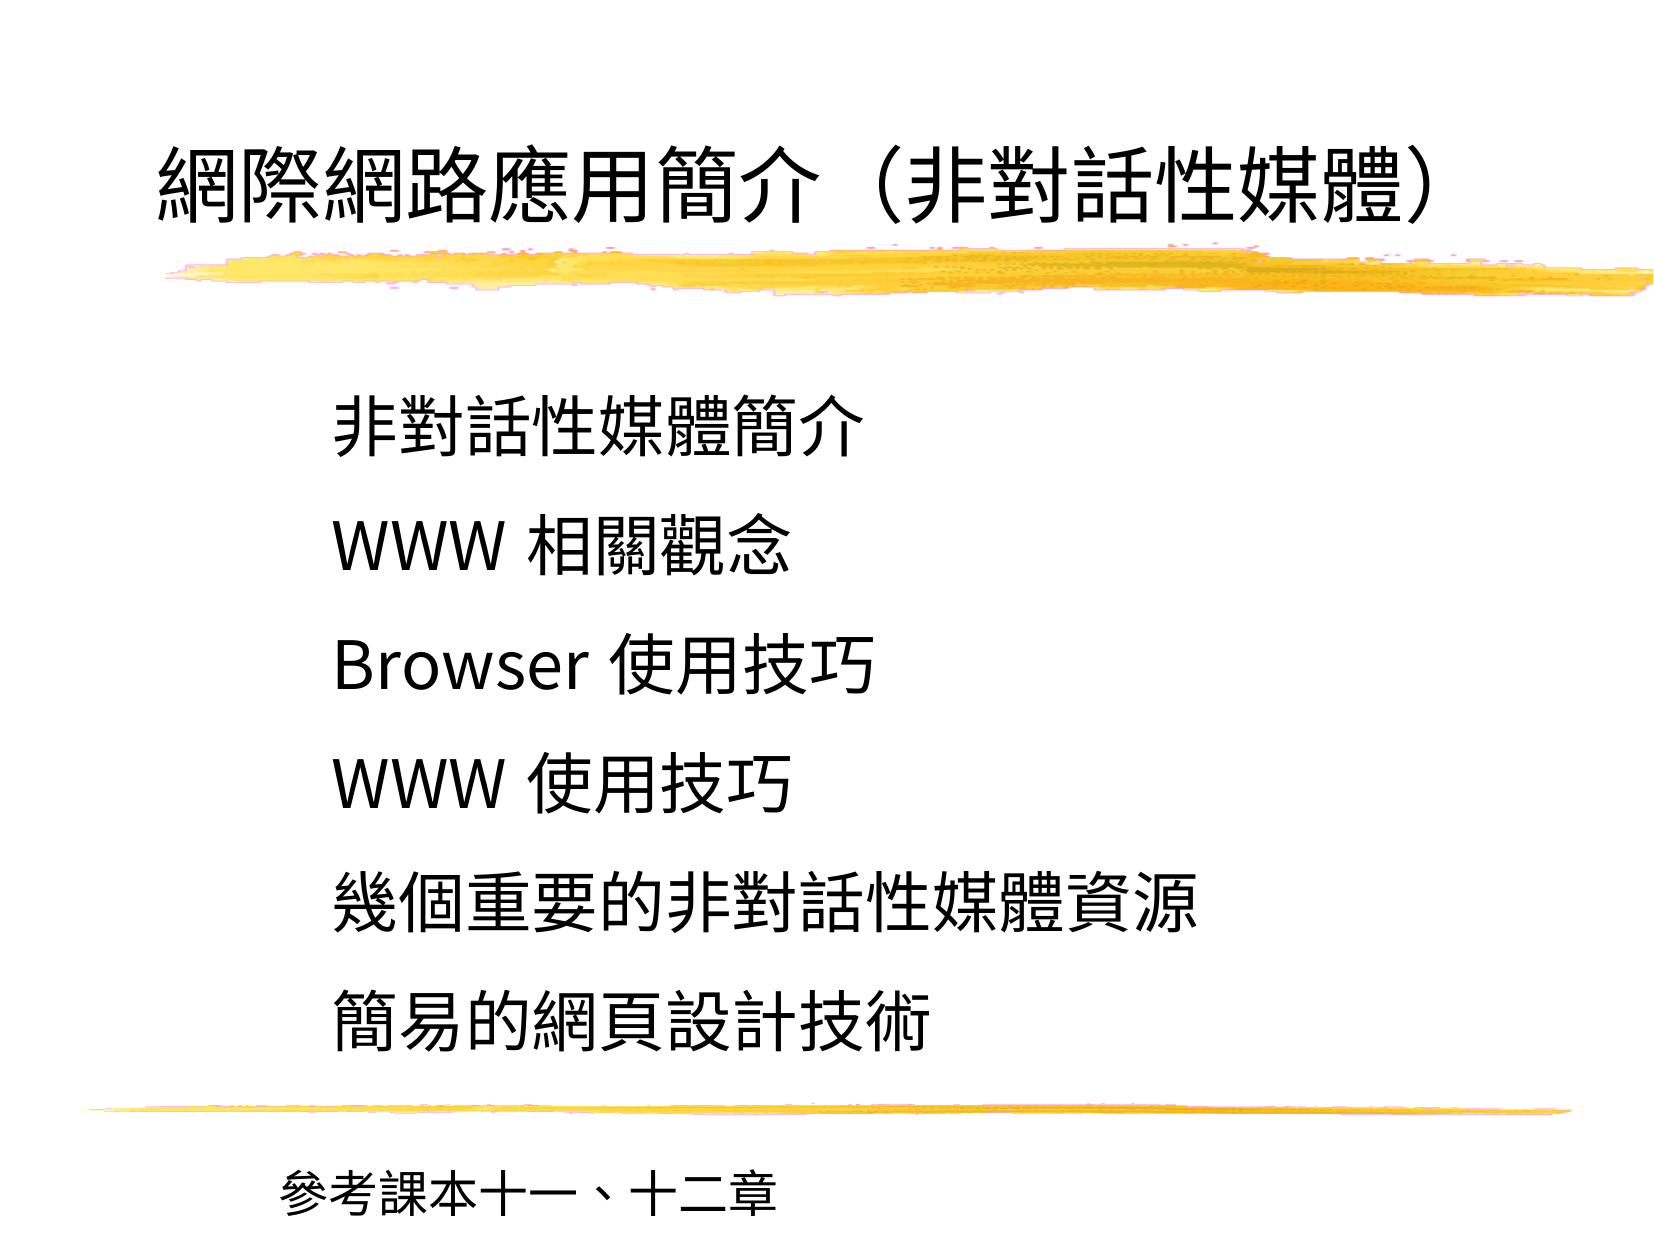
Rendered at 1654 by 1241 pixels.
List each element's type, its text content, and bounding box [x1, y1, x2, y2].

list 非對話性媒體簡介 WWW相關觀念 Browser使用技巧 WWW使用技巧 幾個重要的非對話性媒體資源 簡易的網頁設計技術 [316, 358, 1392, 965]
text_box 參考課本十一、十二章 [278, 1148, 779, 1209]
title 網際網路應用簡介（非對話性媒體） [45, 41, 1599, 249]
picture [165, 237, 1654, 308]
picture [82, 1102, 1571, 1117]
